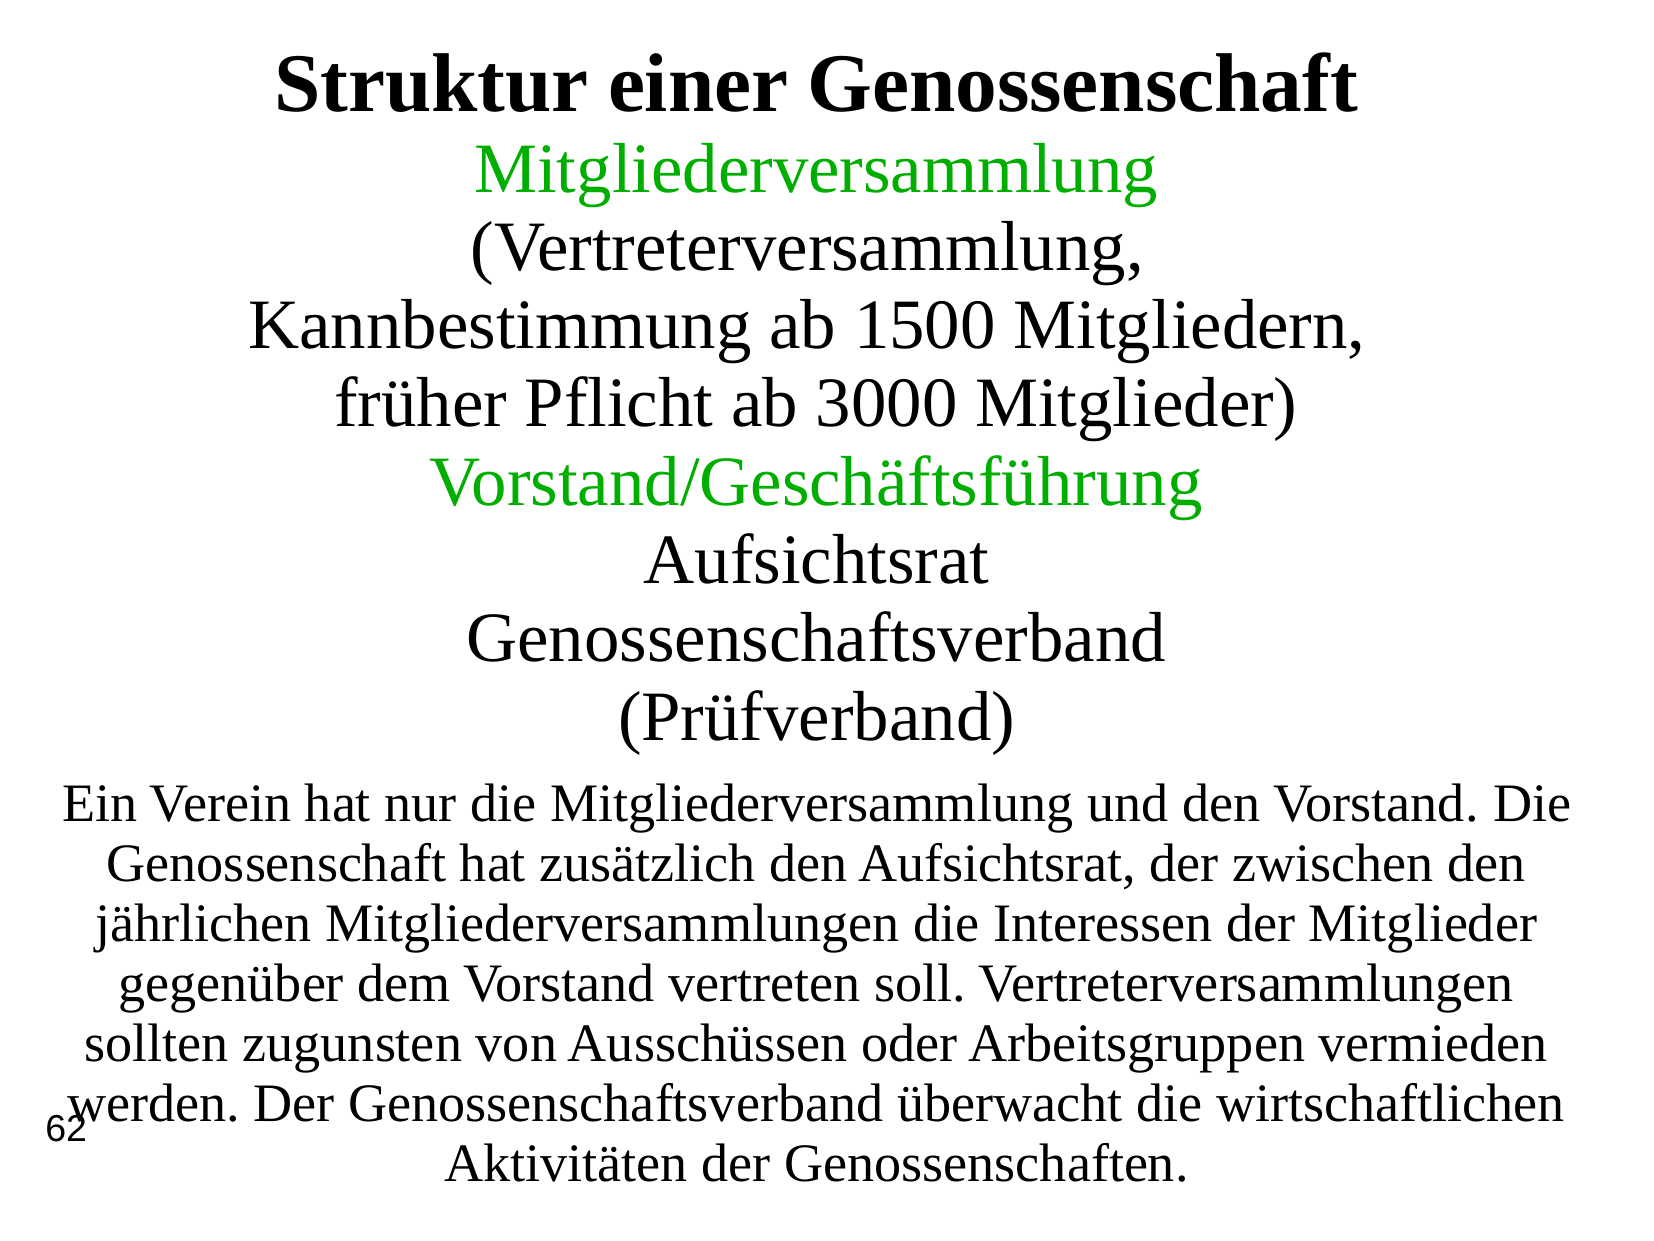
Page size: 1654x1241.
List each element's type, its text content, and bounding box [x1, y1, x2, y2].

text_box <Nummer> [30, 1100, 248, 1171]
text_box Struktur einer Genossenschaft Mitgliederversammlung (Vertreterversammlung, Kannbestimmung ab 1500 Mitgliedern, früher Pflicht ab 3000 Mitglieder) Vorstand/Geschäftsführung Aufsichtsrat Genossenschaftsverband (Prüfverband) Ein Verein hat nur die Mitgliederversammlung und den Vorstand. Die Genossenschaft hat zusätzlich den Aufsichtsrat, der zwischen den jährlichen Mitgliederversammlungen die Interessen der Mitglieder gegenüber dem Vorstand vertreten soll. Vertreterversammlungen sollten zugunsten von Ausschüssen oder Arbeitsgruppen vermieden werden. Der Genossenschaftsverband überwacht die wirtschaftlichen Aktivitäten der Genossenschaften. [47, 29, 1607, 1201]
